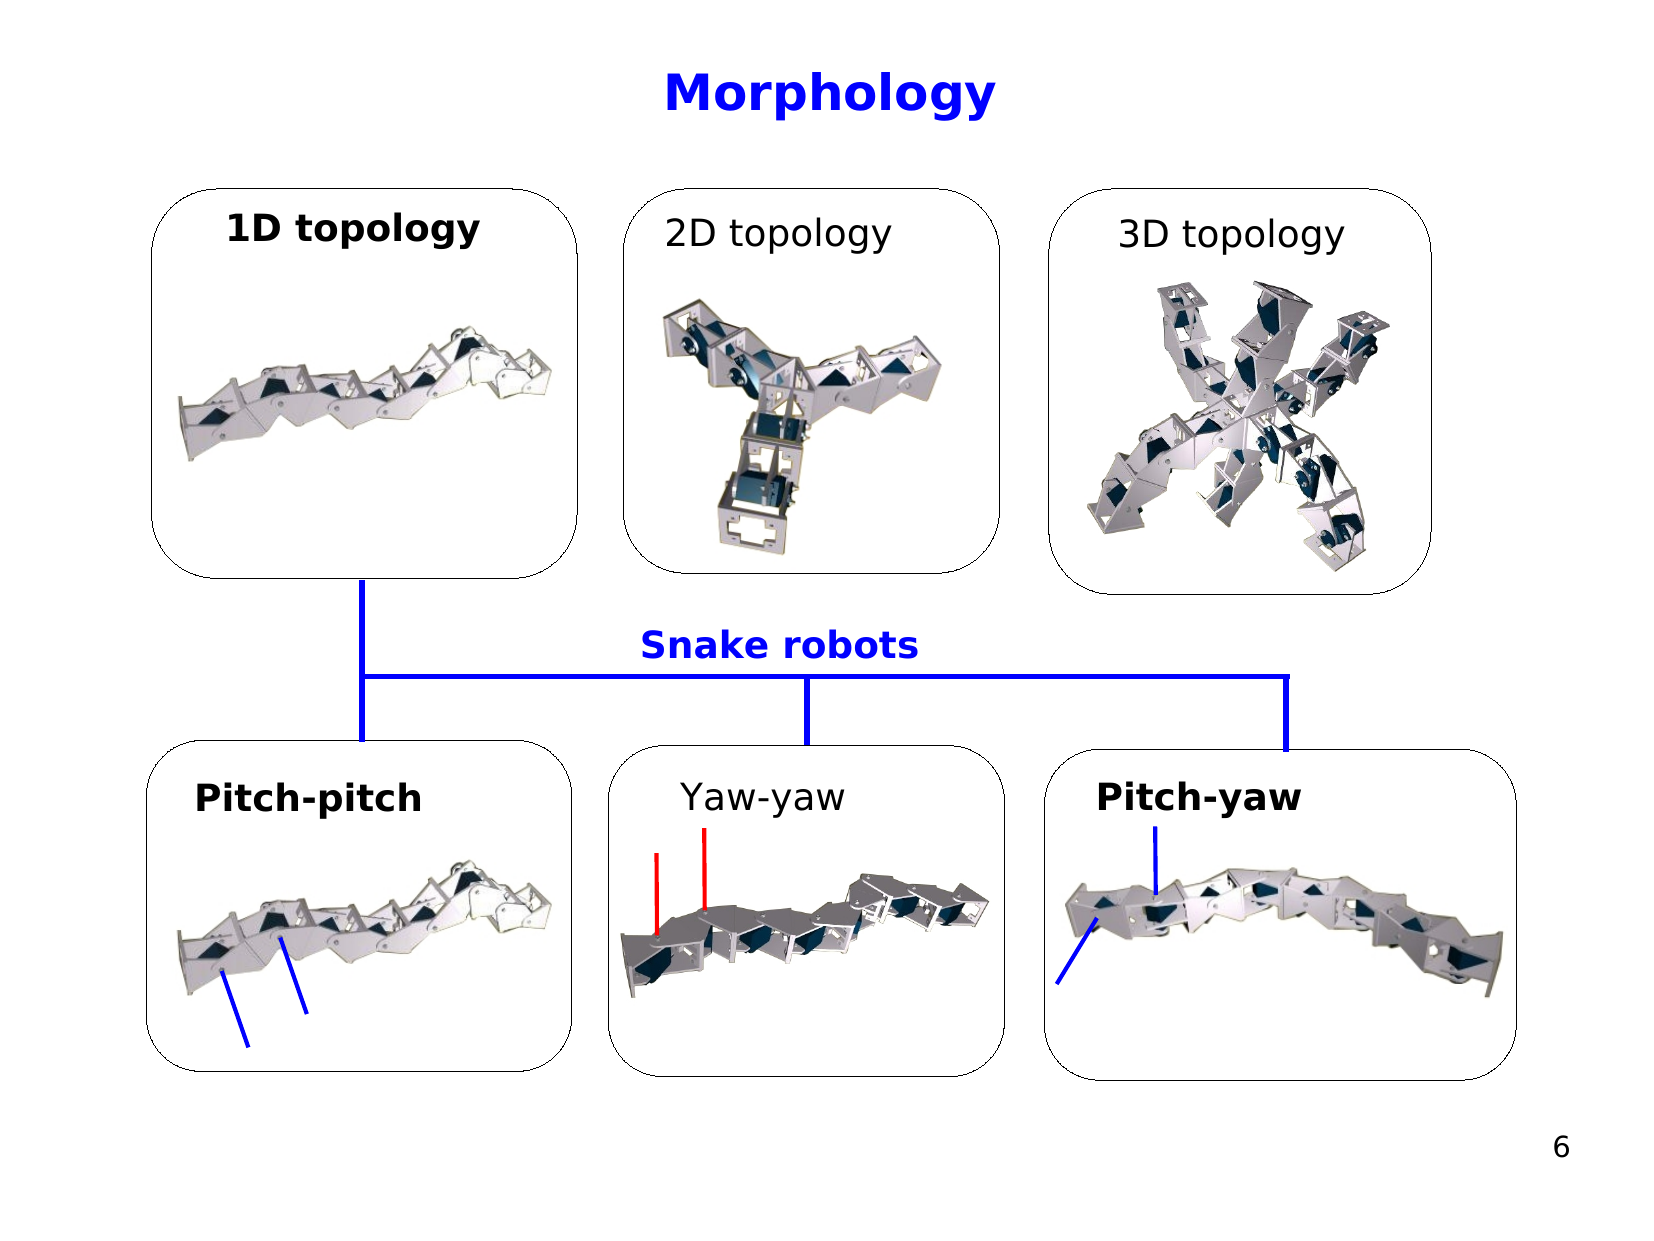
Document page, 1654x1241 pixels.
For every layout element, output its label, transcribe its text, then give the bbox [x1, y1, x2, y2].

text_box Snake robots [625, 616, 935, 675]
text_box 1D topology [210, 199, 497, 258]
text_box Yaw-yaw [665, 768, 862, 827]
picture [1035, 266, 1456, 576]
text_box Pitch-pitch [179, 769, 439, 829]
text_box Pitch-yaw [1080, 768, 1318, 827]
picture [168, 322, 557, 468]
text_box 2D topology [649, 203, 909, 263]
text_box 3D topology [1102, 205, 1361, 264]
picture [599, 275, 1008, 582]
picture [615, 869, 991, 1006]
picture [167, 856, 557, 1002]
text_box Morphology [648, 56, 1013, 130]
picture [1058, 865, 1515, 1002]
